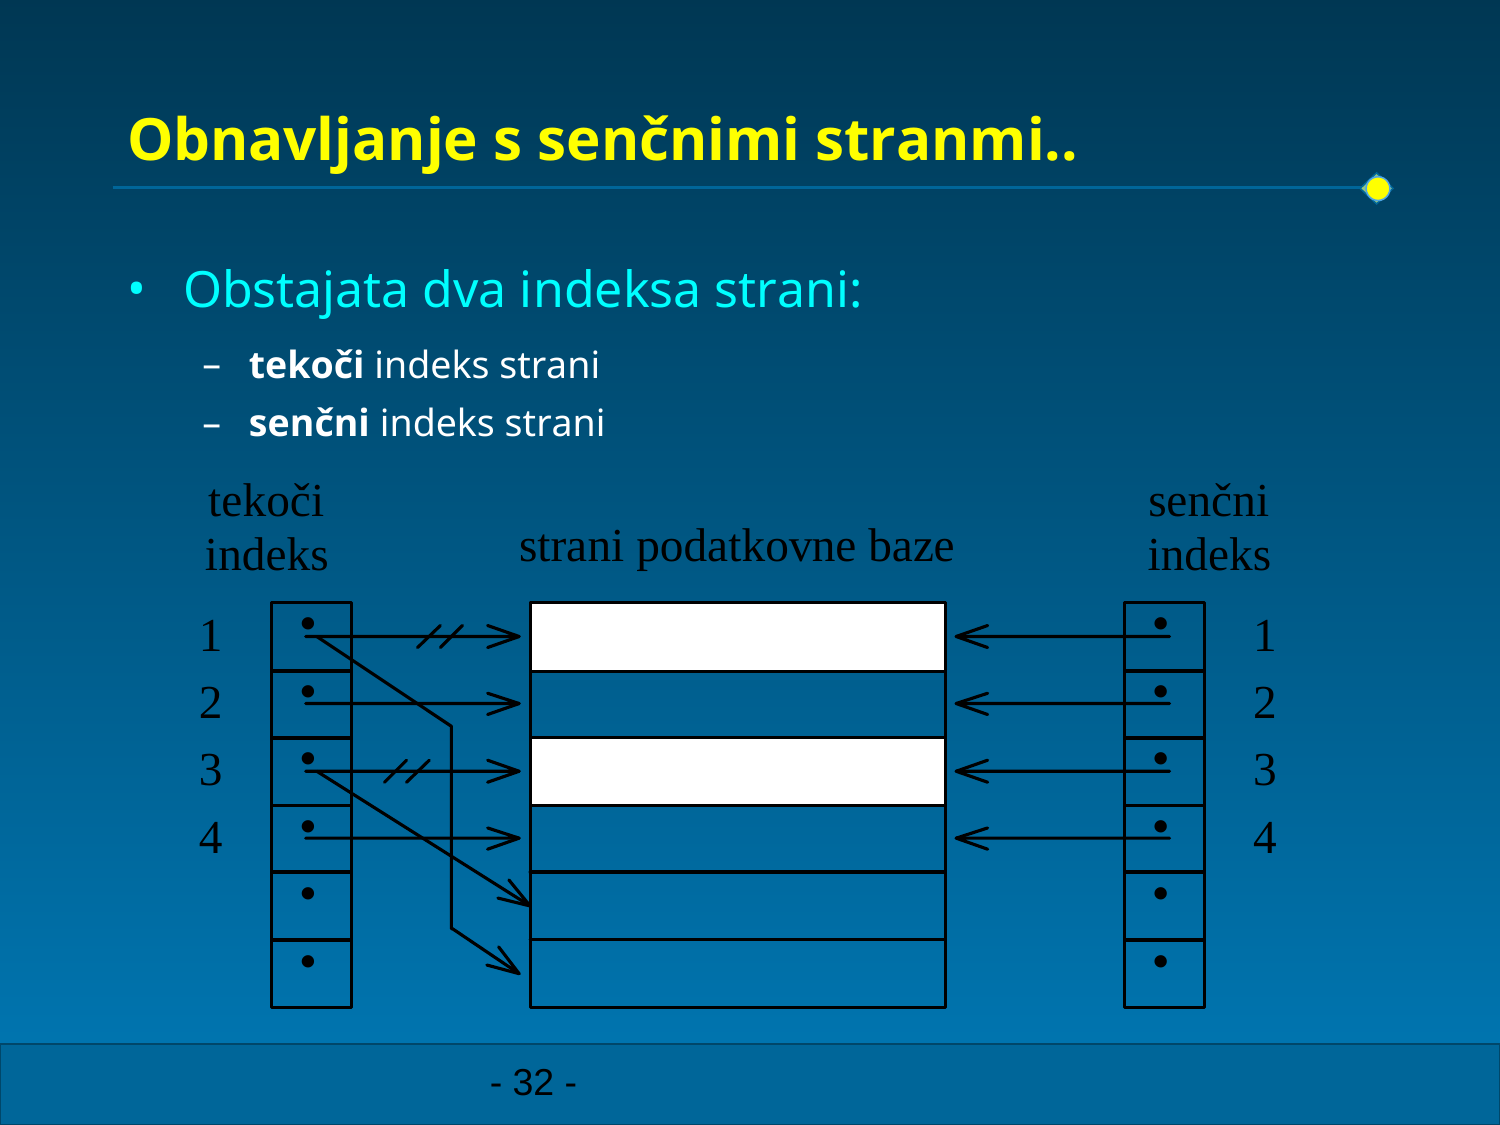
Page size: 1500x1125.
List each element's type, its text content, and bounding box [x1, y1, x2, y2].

list Obstajata dva indeksa strani: tekoči indeks strani senčni indeks strani [112, 237, 1270, 531]
title Obnavljanje s senčnimi stranmi.. [112, 94, 1388, 181]
chart [171, 467, 1305, 1009]
